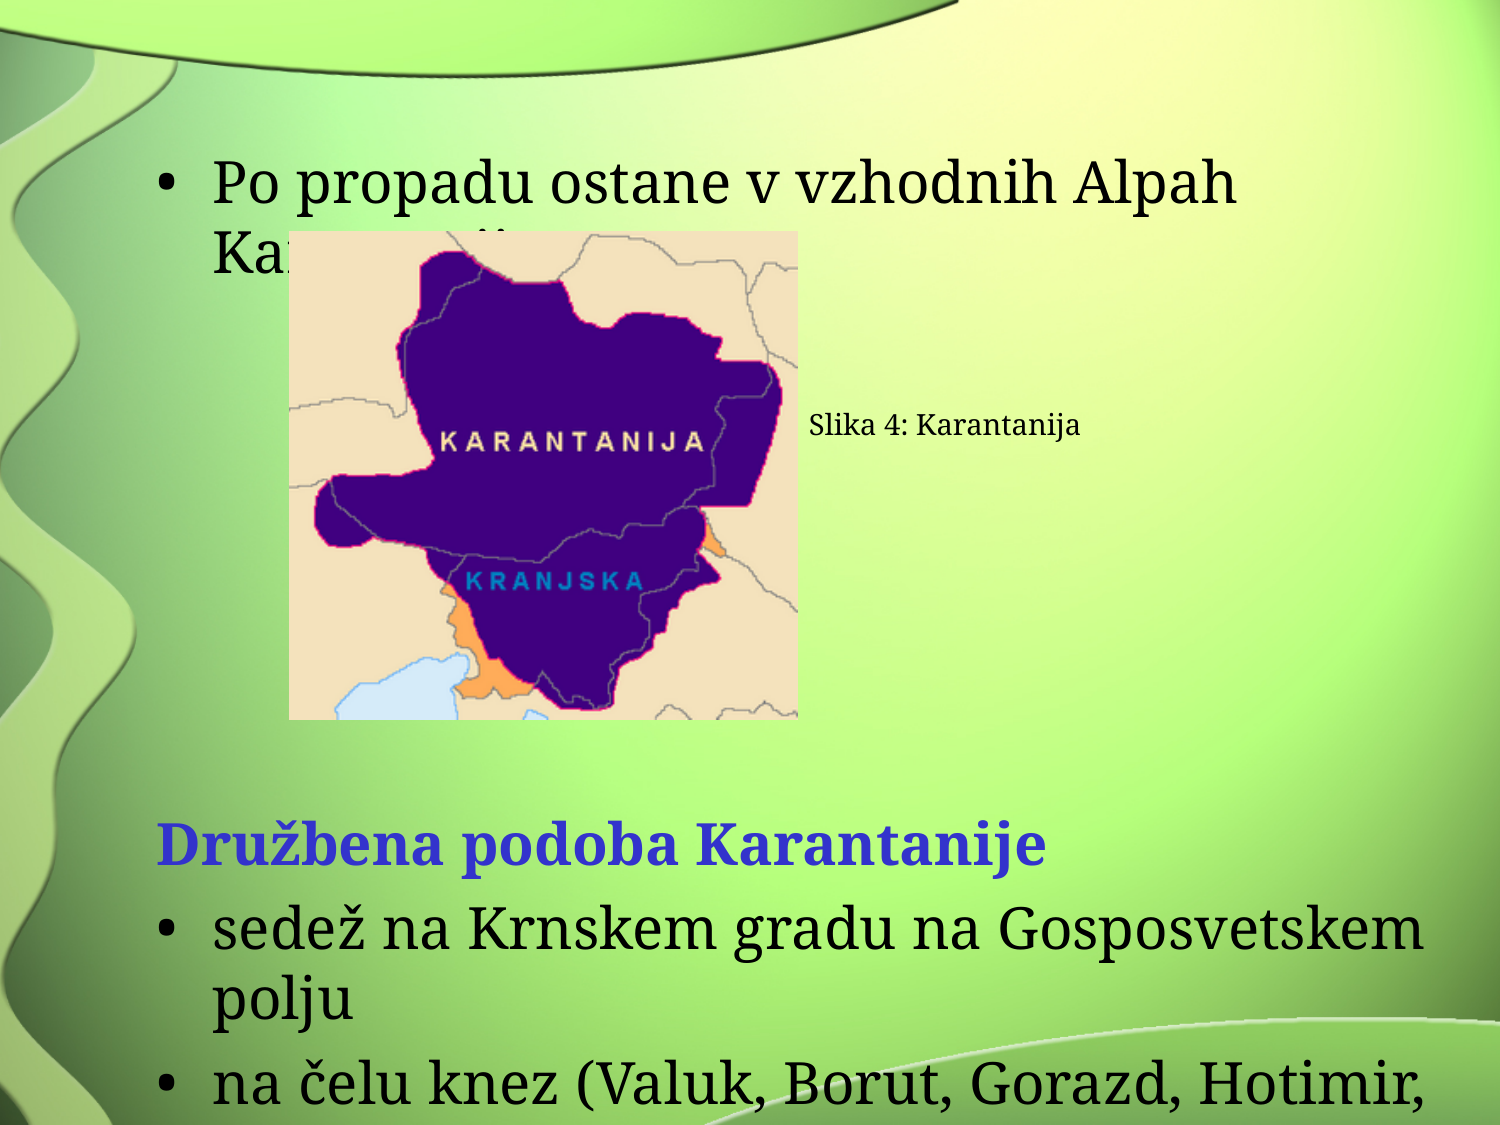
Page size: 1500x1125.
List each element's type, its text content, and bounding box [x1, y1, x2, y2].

list Po propadu ostane v vzhodnih Alpah Karantanija. Družbena podoba Karantanije sedež na Krnskem gradu na Gosposvetskem polju na čelu knez (Valuk, Borut, Gorazd, Hotimir, Valtunk)‏ [141, 137, 1500, 1125]
text_box Slika 4: Karantanija [794, 398, 1097, 449]
picture [0, 0, 1500, 1125]
picture [289, 231, 798, 720]
